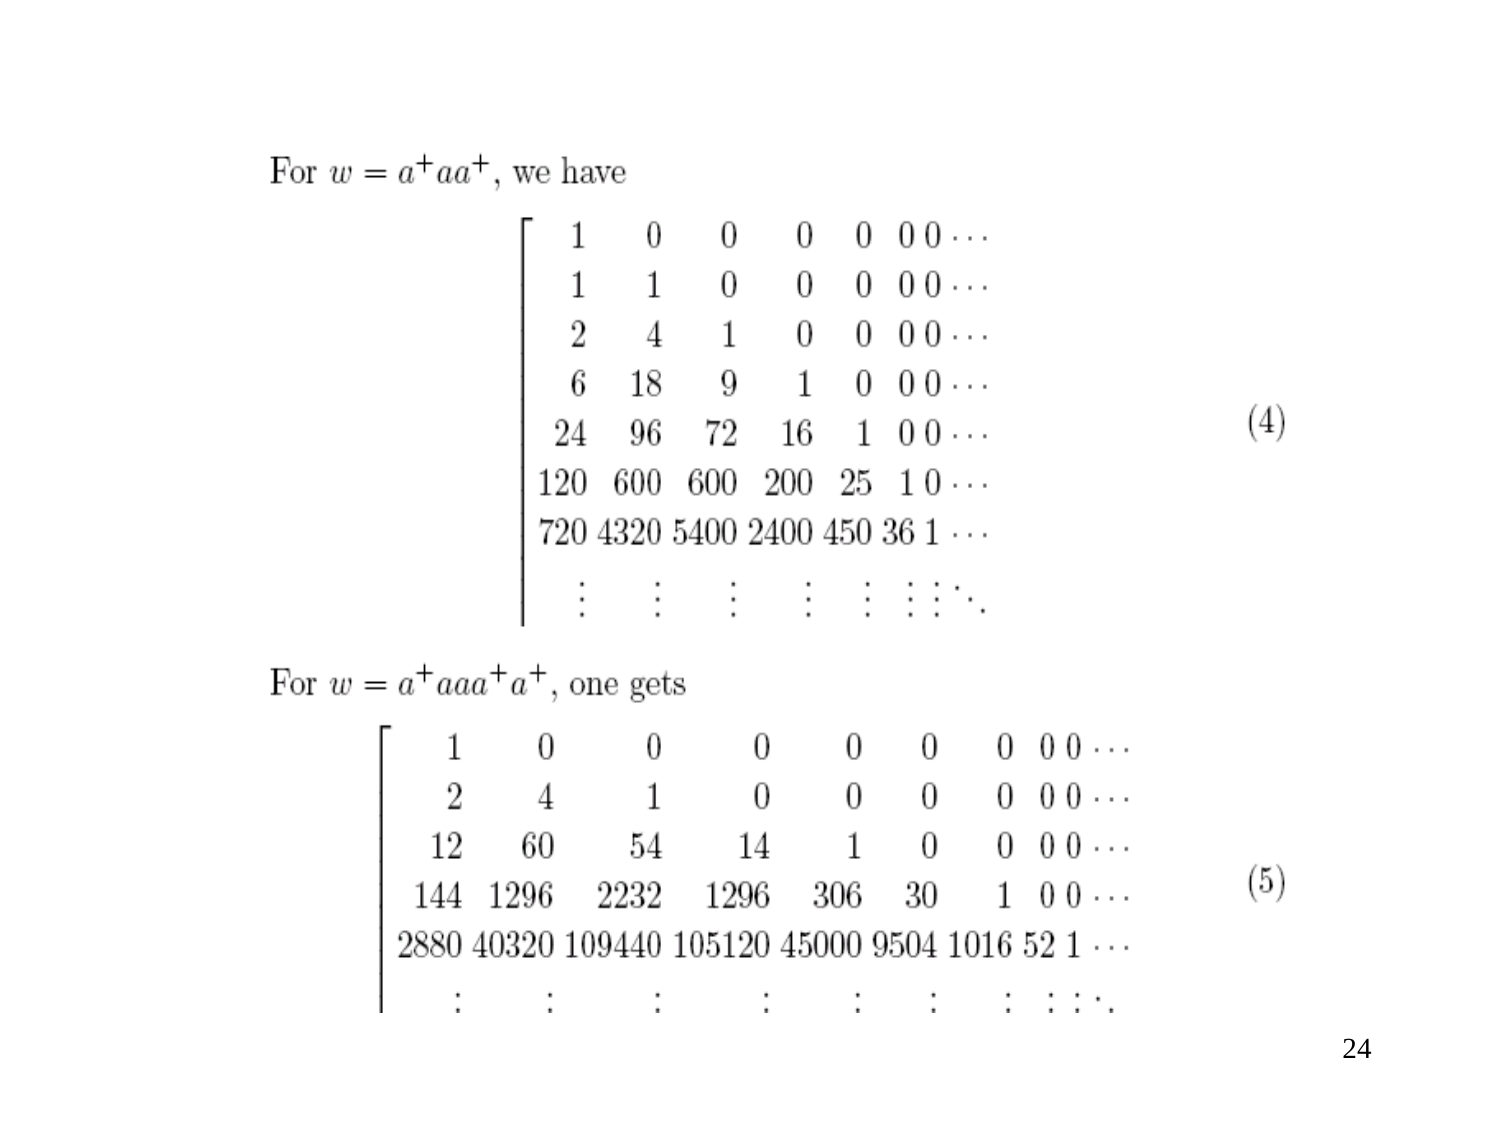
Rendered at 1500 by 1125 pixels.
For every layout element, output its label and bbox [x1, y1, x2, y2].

picture [62, 100, 1413, 1013]
